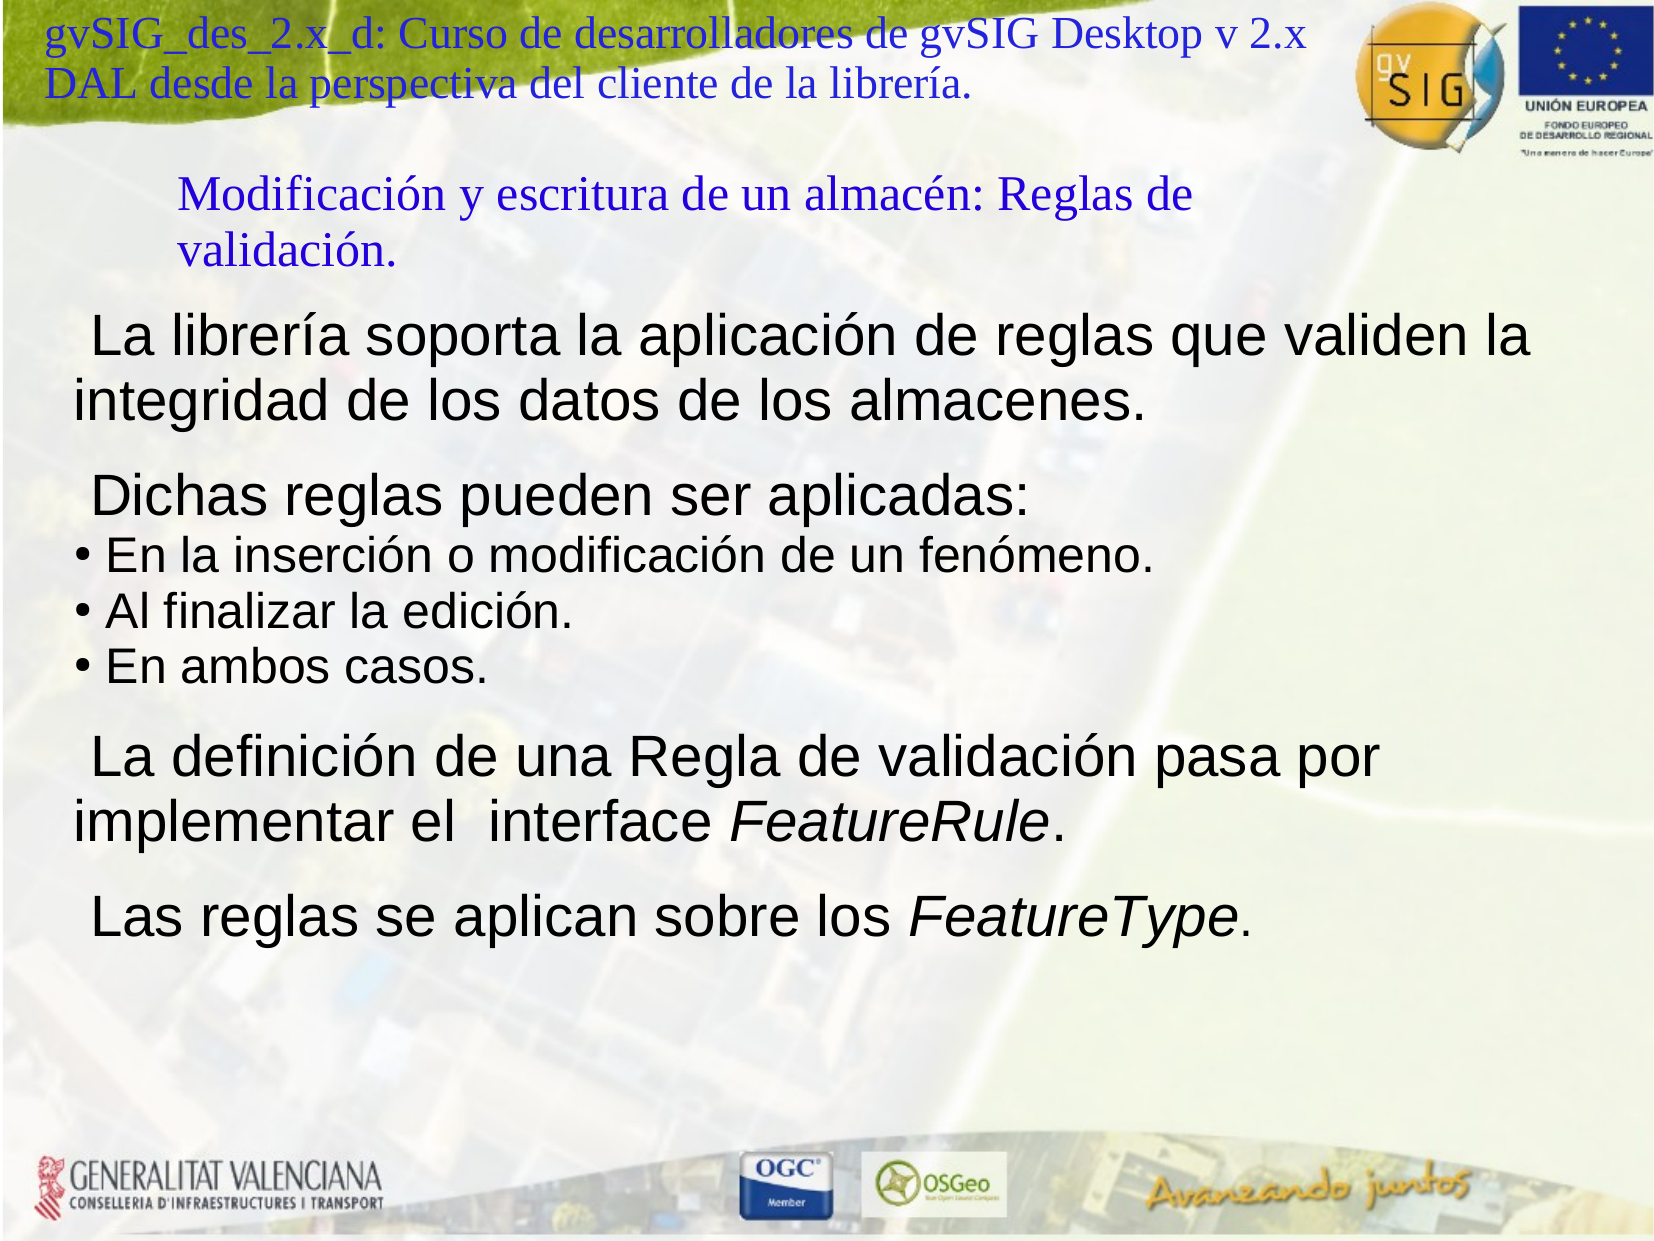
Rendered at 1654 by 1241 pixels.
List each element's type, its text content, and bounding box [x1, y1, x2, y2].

text_box La librería soporta la aplicación de reglas que validen la integridad de los datos de los almacenes. Dichas reglas pueden ser aplicadas: En la inserción o modificación de un fenómeno. Al finalizar la edición. En ambos casos. La definición de una Regla de validación pasa por implementar el interface FeatureRule. Las reglas se aplican sobre los FeatureType. [59, 295, 1625, 957]
picture [2, 0, 1654, 1241]
title Modificación y escritura de un almacén: Reglas de validación. [177, 88, 1329, 295]
